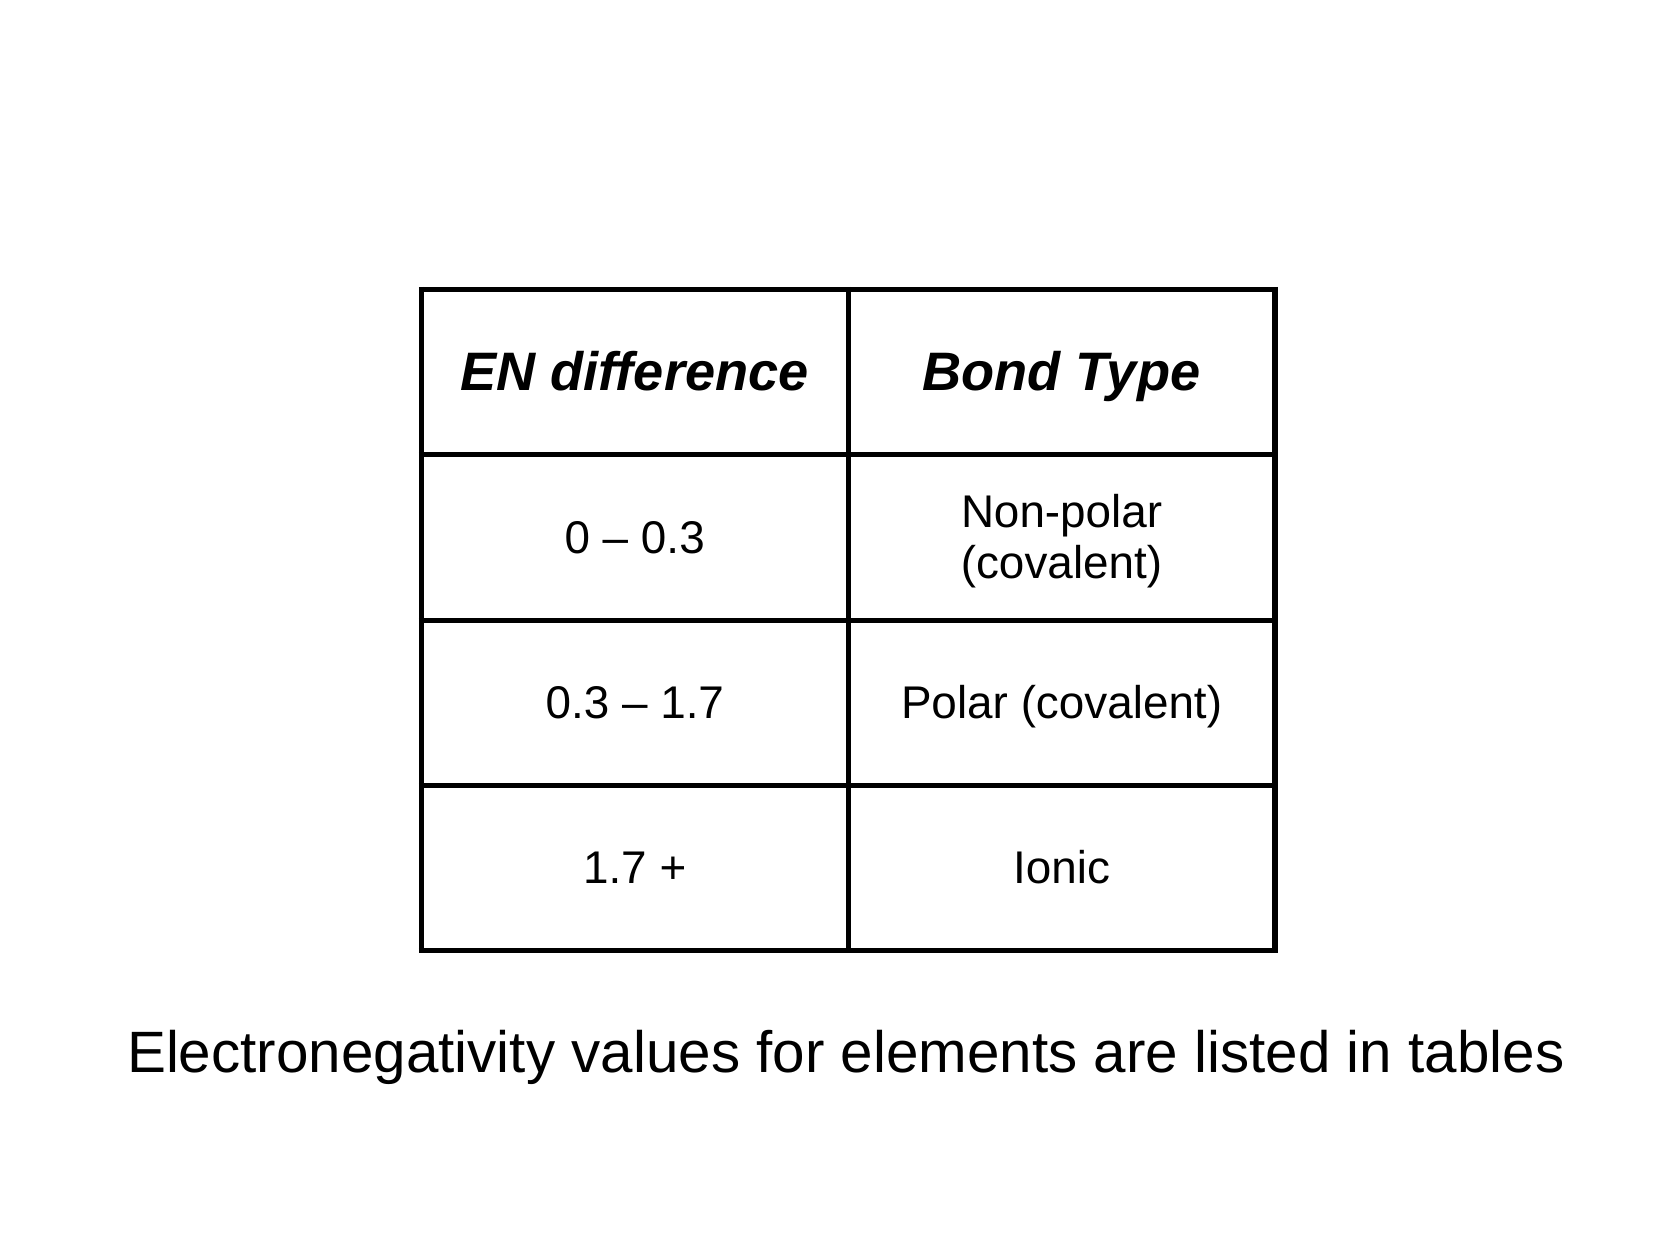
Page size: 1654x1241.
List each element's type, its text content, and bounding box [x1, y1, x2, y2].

table_cell Ionic [851, 788, 1272, 948]
table_cell Non-polar (covalent) [851, 457, 1272, 618]
text_box Electronegativity values for elements are listed in tables [112, 1012, 1582, 1093]
table_cell 0 – 0.3 [424, 457, 846, 618]
table_header Bond Type [851, 292, 1272, 452]
table_header EN difference [424, 292, 846, 452]
table_cell 0.3 – 1.7 [424, 623, 846, 783]
table_cell Polar (covalent) [851, 623, 1272, 783]
table_cell 1.7 + [424, 788, 846, 948]
